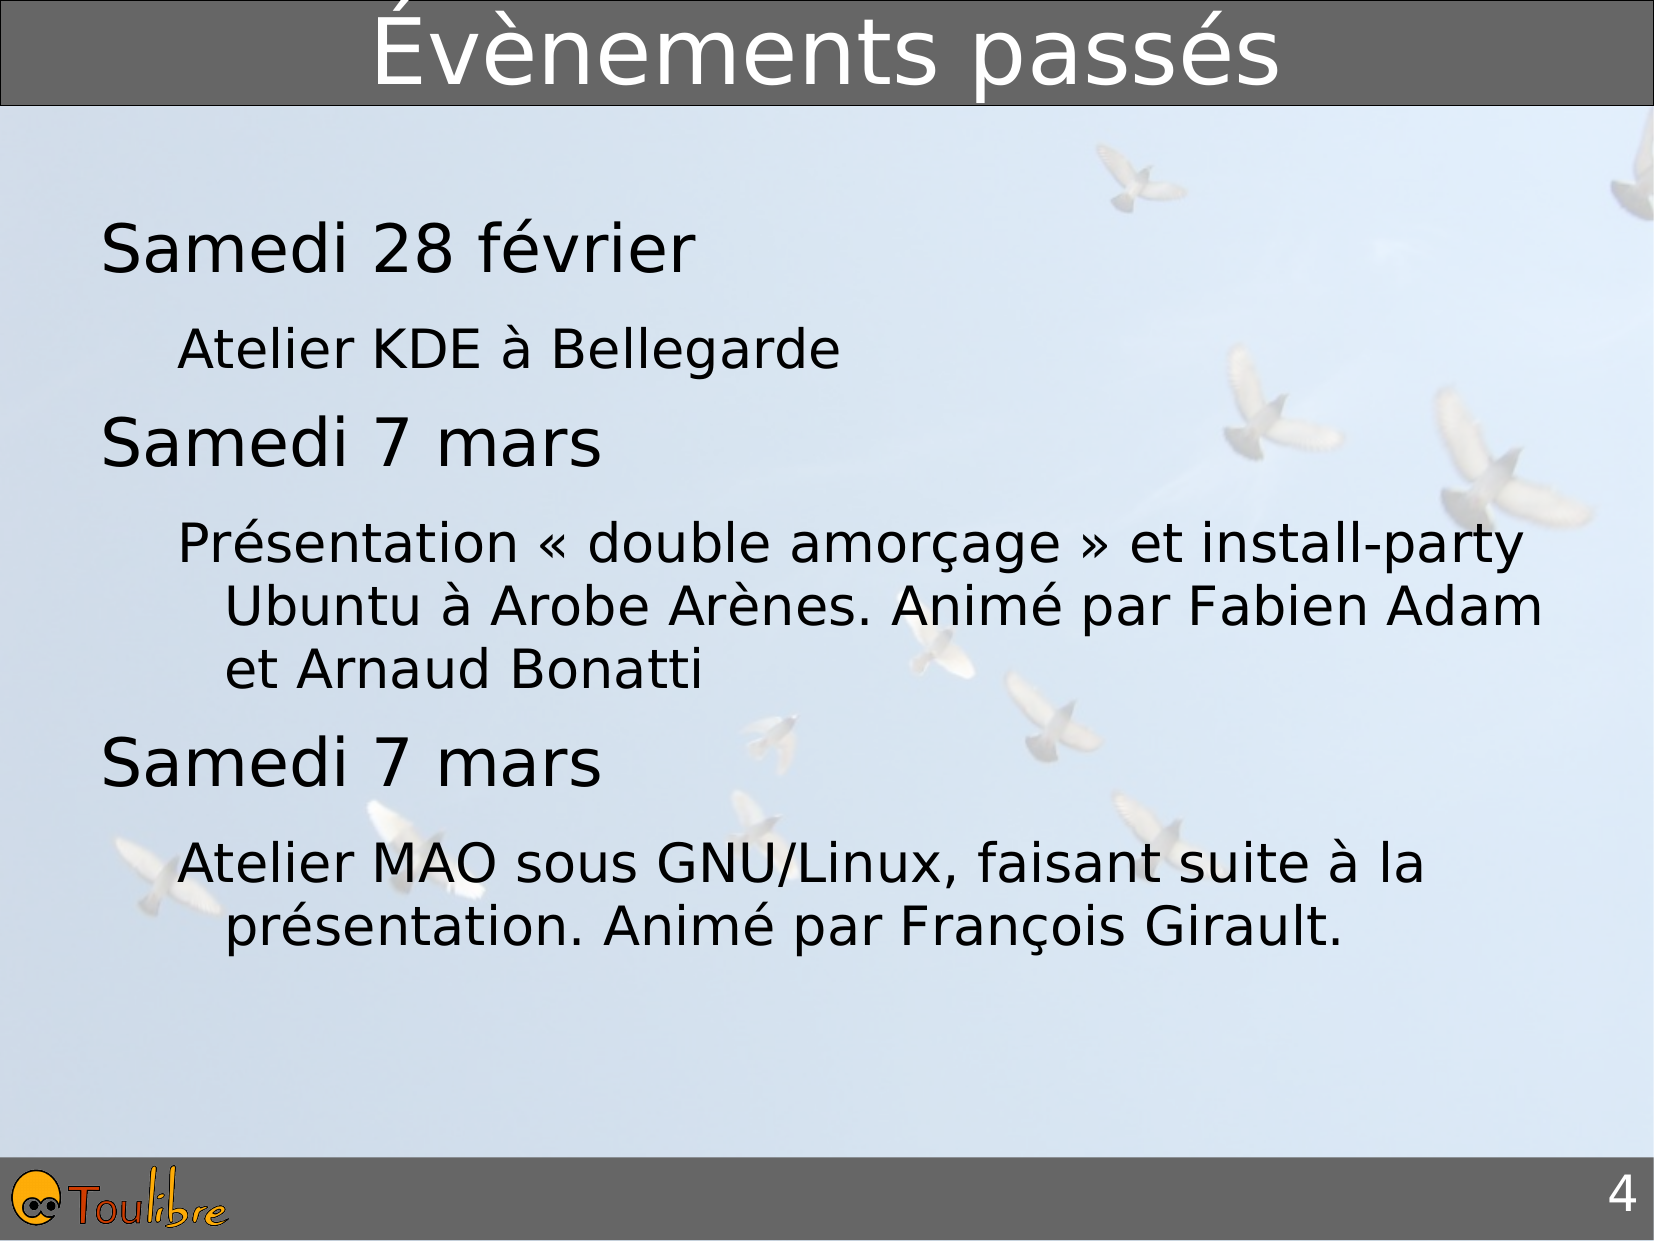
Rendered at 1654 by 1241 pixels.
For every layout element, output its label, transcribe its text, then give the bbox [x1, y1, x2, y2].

list Samedi 28 février Atelier KDE à Bellegarde Samedi 7 mars Présentation « double amorçage » et install-party Ubuntu à Arobe Arènes. Animé par Fabien Adam et Arnaud Bonatti Samedi 7 mars Atelier MAO sous GNU/Linux, faisant suite à la présentation. Animé par François Girault. [82, 210, 1571, 1094]
title Évènements passés [0, 0, 1654, 107]
picture [11, 1165, 229, 1228]
